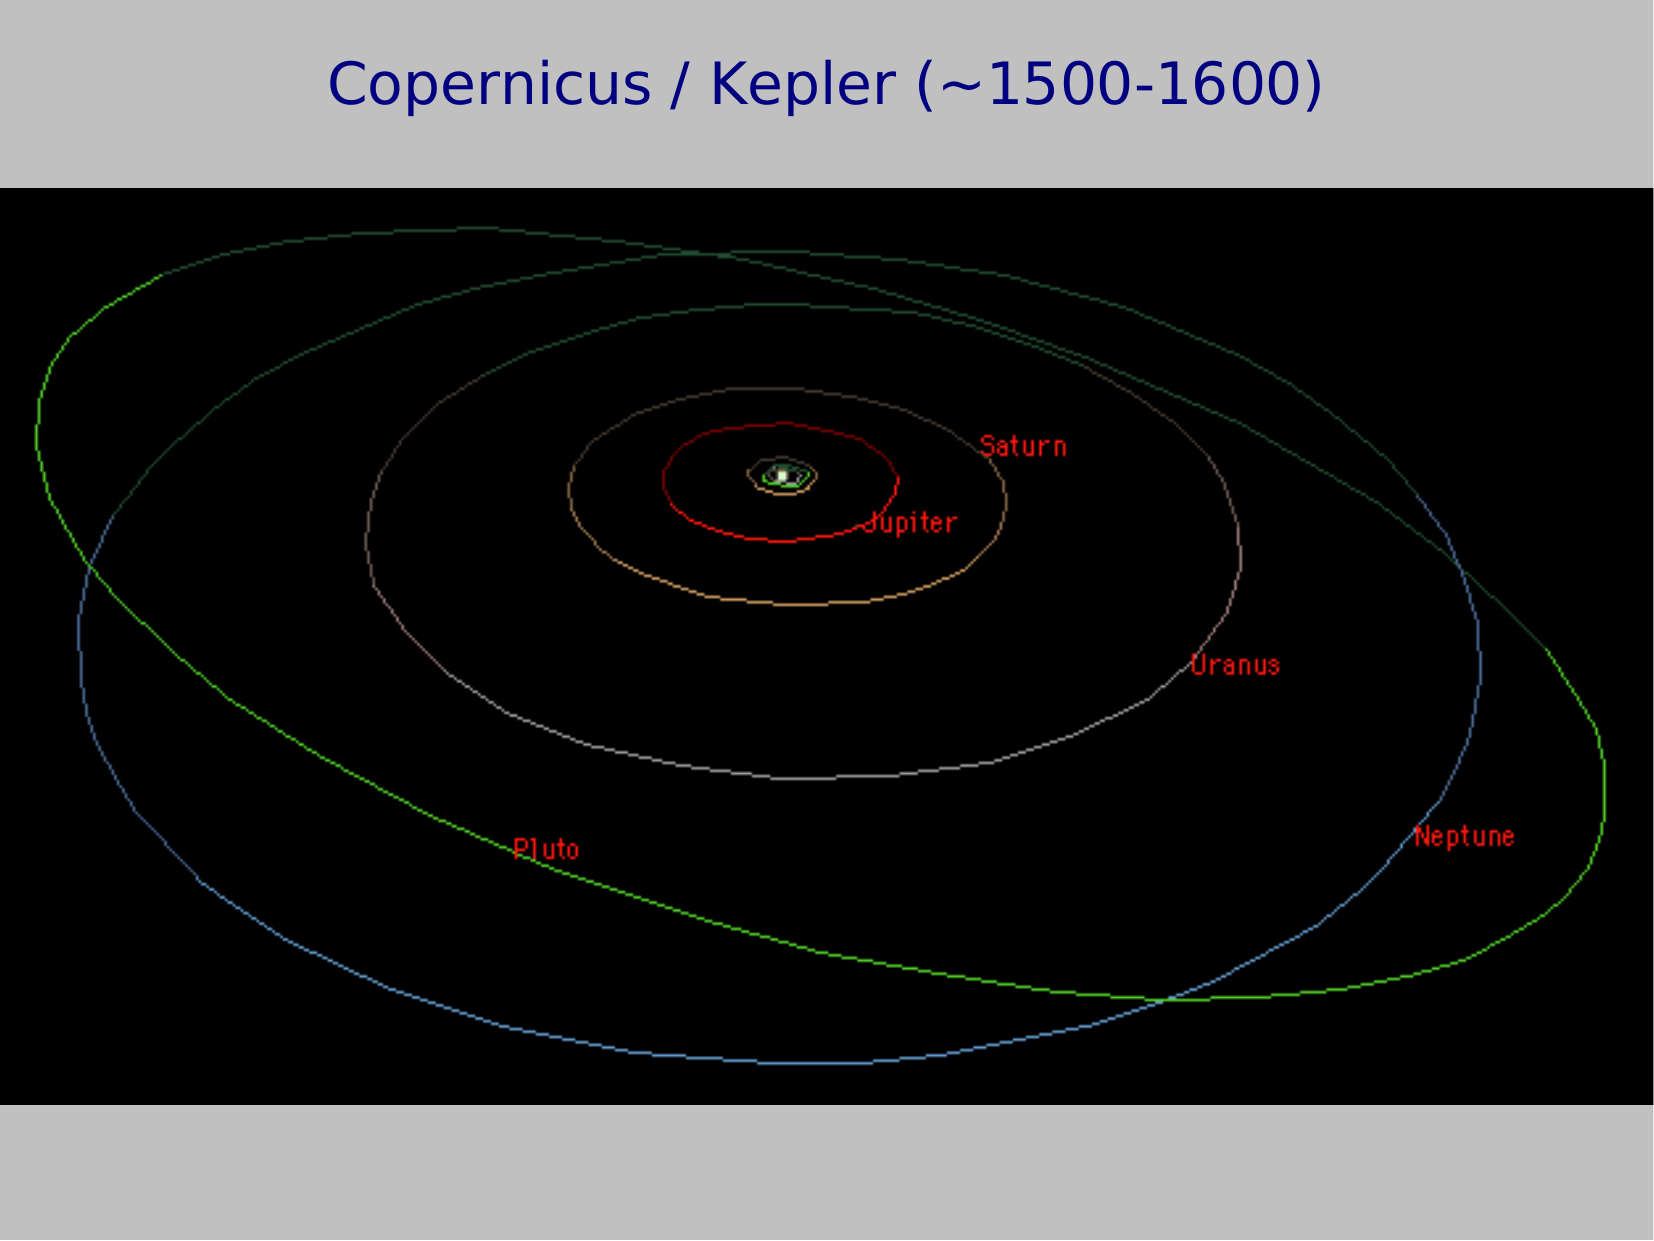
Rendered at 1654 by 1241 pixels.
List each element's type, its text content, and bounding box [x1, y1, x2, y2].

text_box Copernicus / Kepler (~1500-1600) [312, 42, 1342, 132]
picture [0, 188, 1654, 1106]
